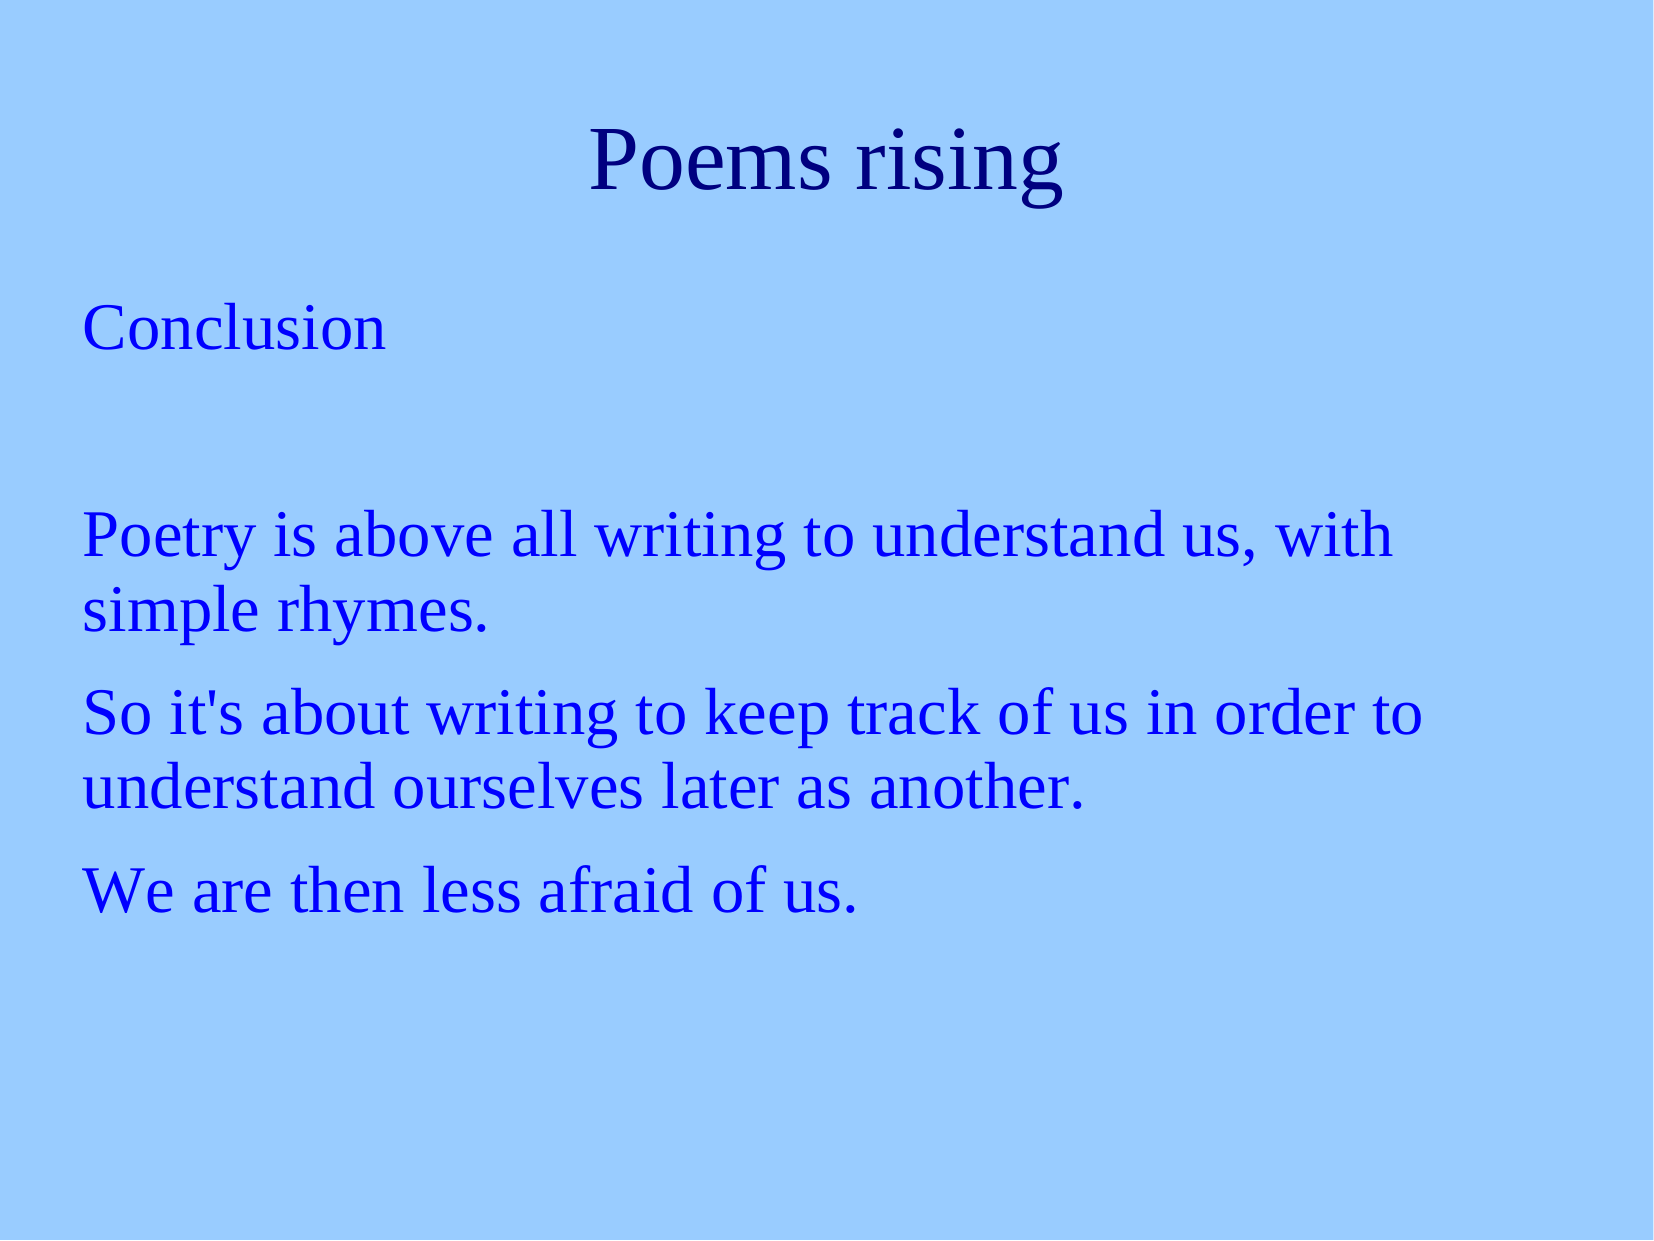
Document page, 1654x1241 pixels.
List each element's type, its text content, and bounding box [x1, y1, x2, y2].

list Conclusion Poetry is above all writing to understand us, with simple rhymes. So it's about writing to keep track of us in order to understand ourselves later as another. We are then less afraid of us. [82, 290, 1571, 1134]
title Poems rising [82, 55, 1571, 263]
